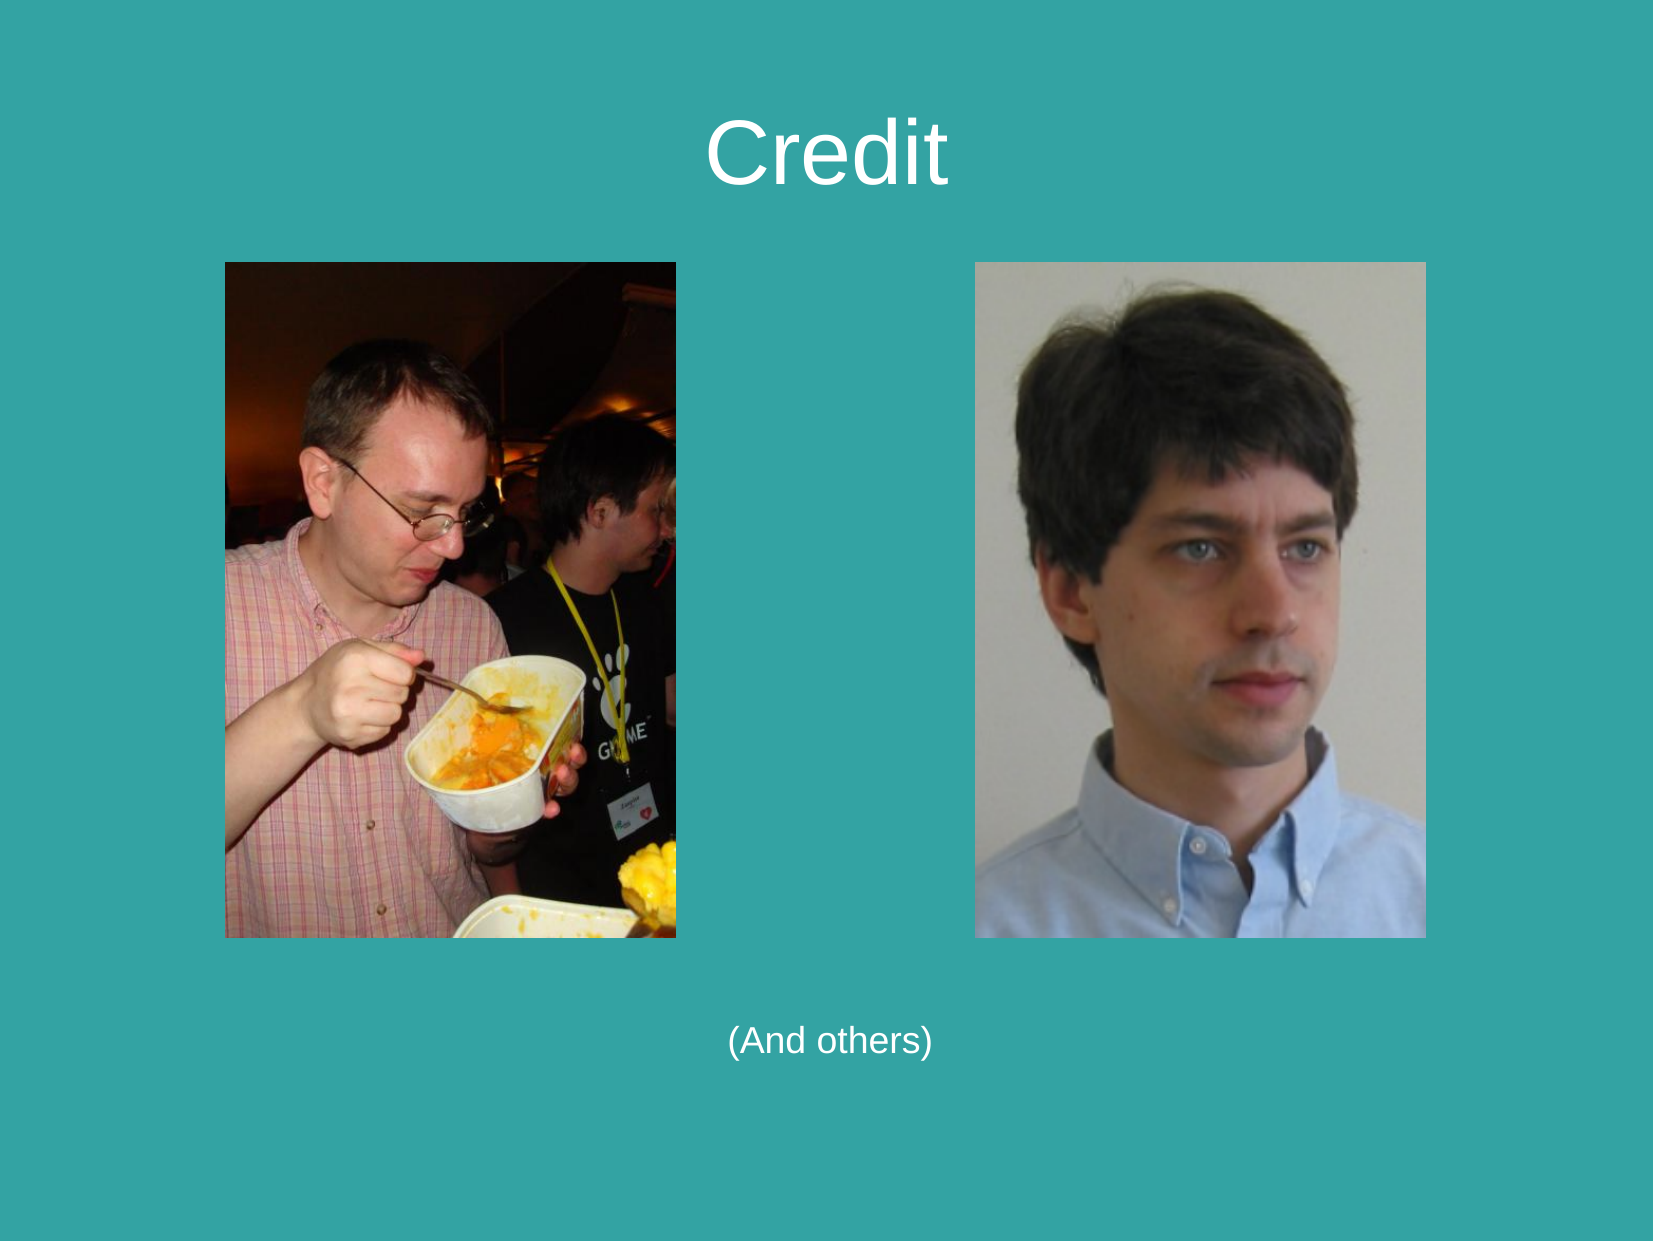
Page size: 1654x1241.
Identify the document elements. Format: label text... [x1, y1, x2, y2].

title Credit [82, 49, 1571, 257]
picture [975, 262, 1426, 938]
text_box (And others) [712, 1012, 949, 1070]
picture [225, 262, 676, 938]
